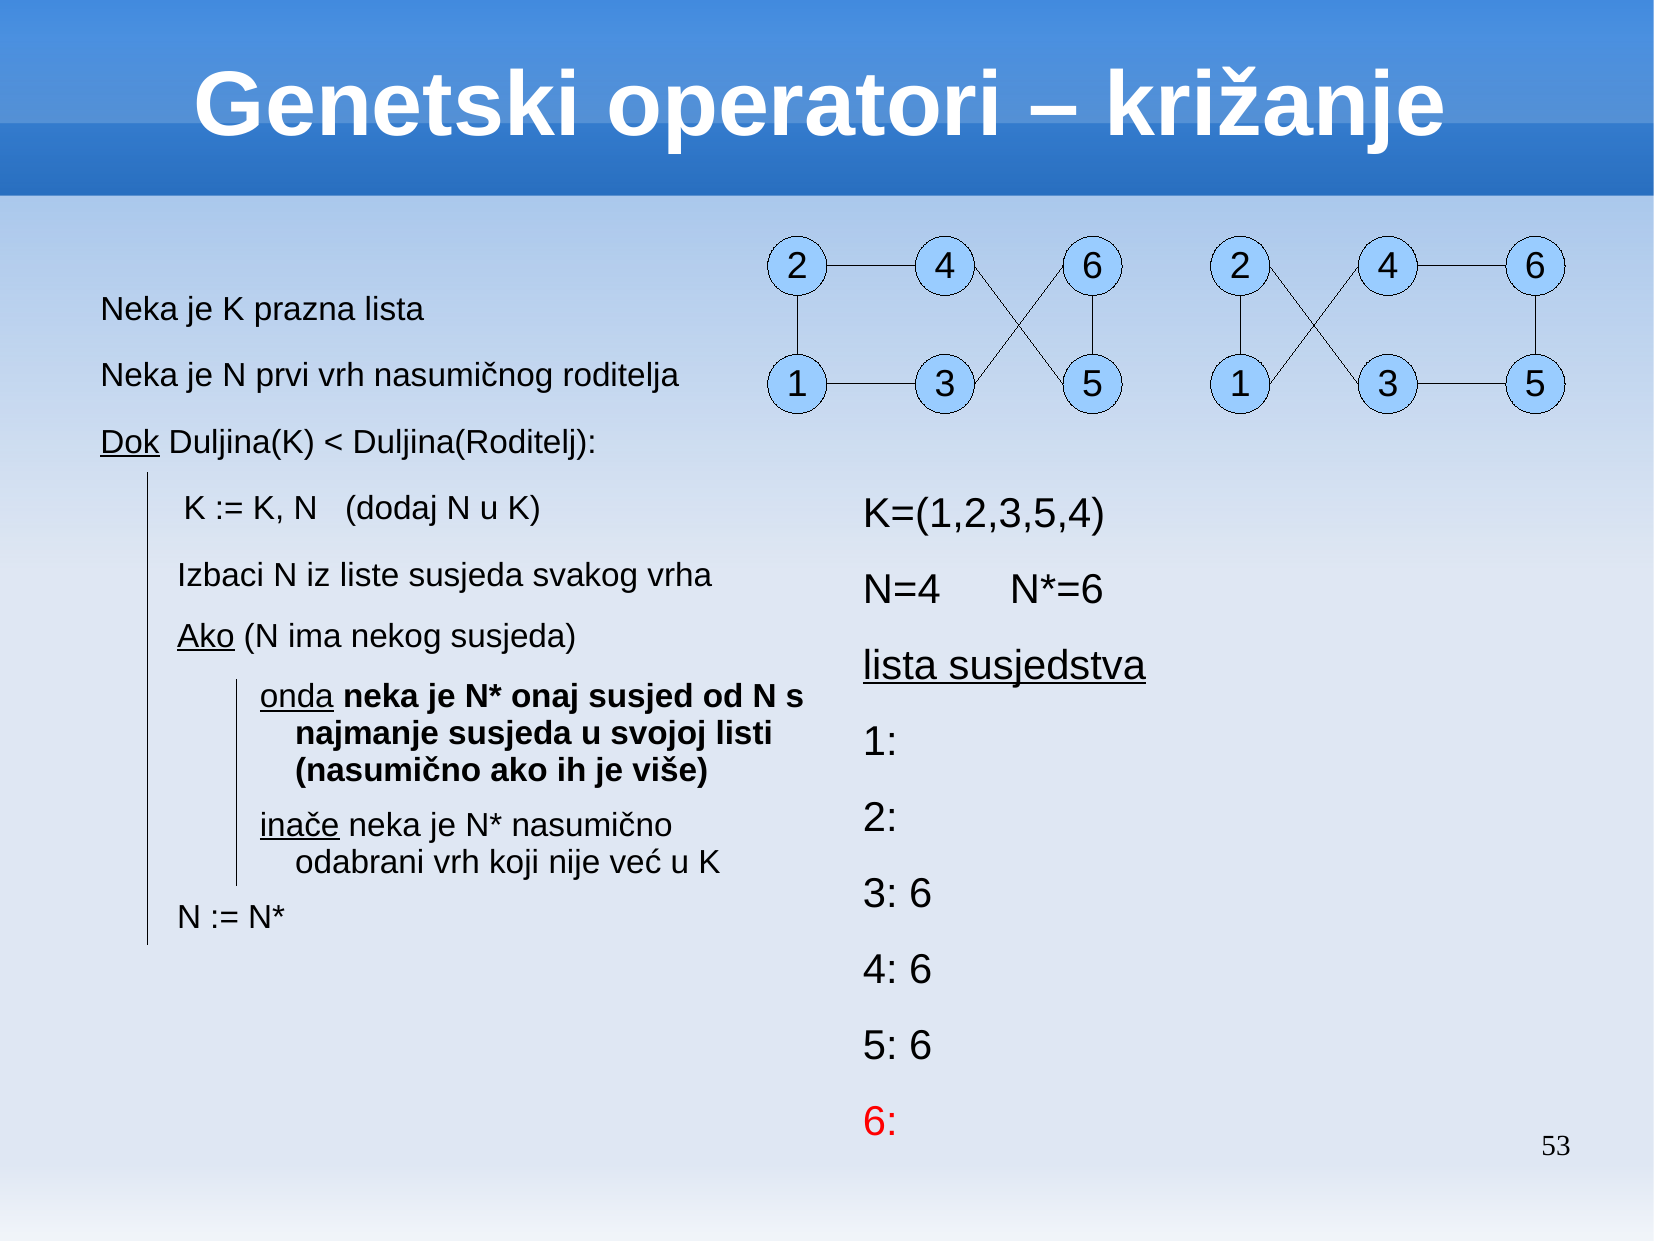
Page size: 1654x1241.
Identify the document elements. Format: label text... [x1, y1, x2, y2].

title Genetski operatori – križanje [76, 0, 1565, 208]
text_box 5 [1505, 354, 1566, 414]
list Neka je K prazna lista Neka je N prvi vrh nasumičnog roditelja Dok Duljina(K) < Duljina(Roditelj): K := K, N (dodaj N u K) Izbaci N iz liste susjeda svakog vrha Ako (N ima nekog susjeda) onda neka je N* onaj susjed od N s najmanje susjeda u svojoj listi (nasumično ako ih je više) inače neka je N* nasumično odabrani vrh koji nije već u K N := N* [82, 290, 809, 1134]
text_box 3 [915, 354, 975, 414]
text_box 1 [1210, 354, 1270, 414]
text_box 6 [1505, 236, 1566, 296]
text_box 2 [1210, 236, 1270, 296]
text_box 1 [767, 354, 827, 414]
text_box 3 [1358, 354, 1418, 414]
text_box 4 [915, 236, 975, 296]
text_box 6 [1063, 236, 1123, 296]
text_box 4 [1358, 236, 1418, 296]
text_box 5 [1062, 354, 1123, 414]
picture [0, 0, 1654, 1241]
list K=(1,2,3,5,4) N=4 N*=6 lista susjedstva 1: 2: 3: 6 4: 6 5: 6 6: [845, 290, 1572, 1211]
text_box 2 [767, 236, 827, 296]
